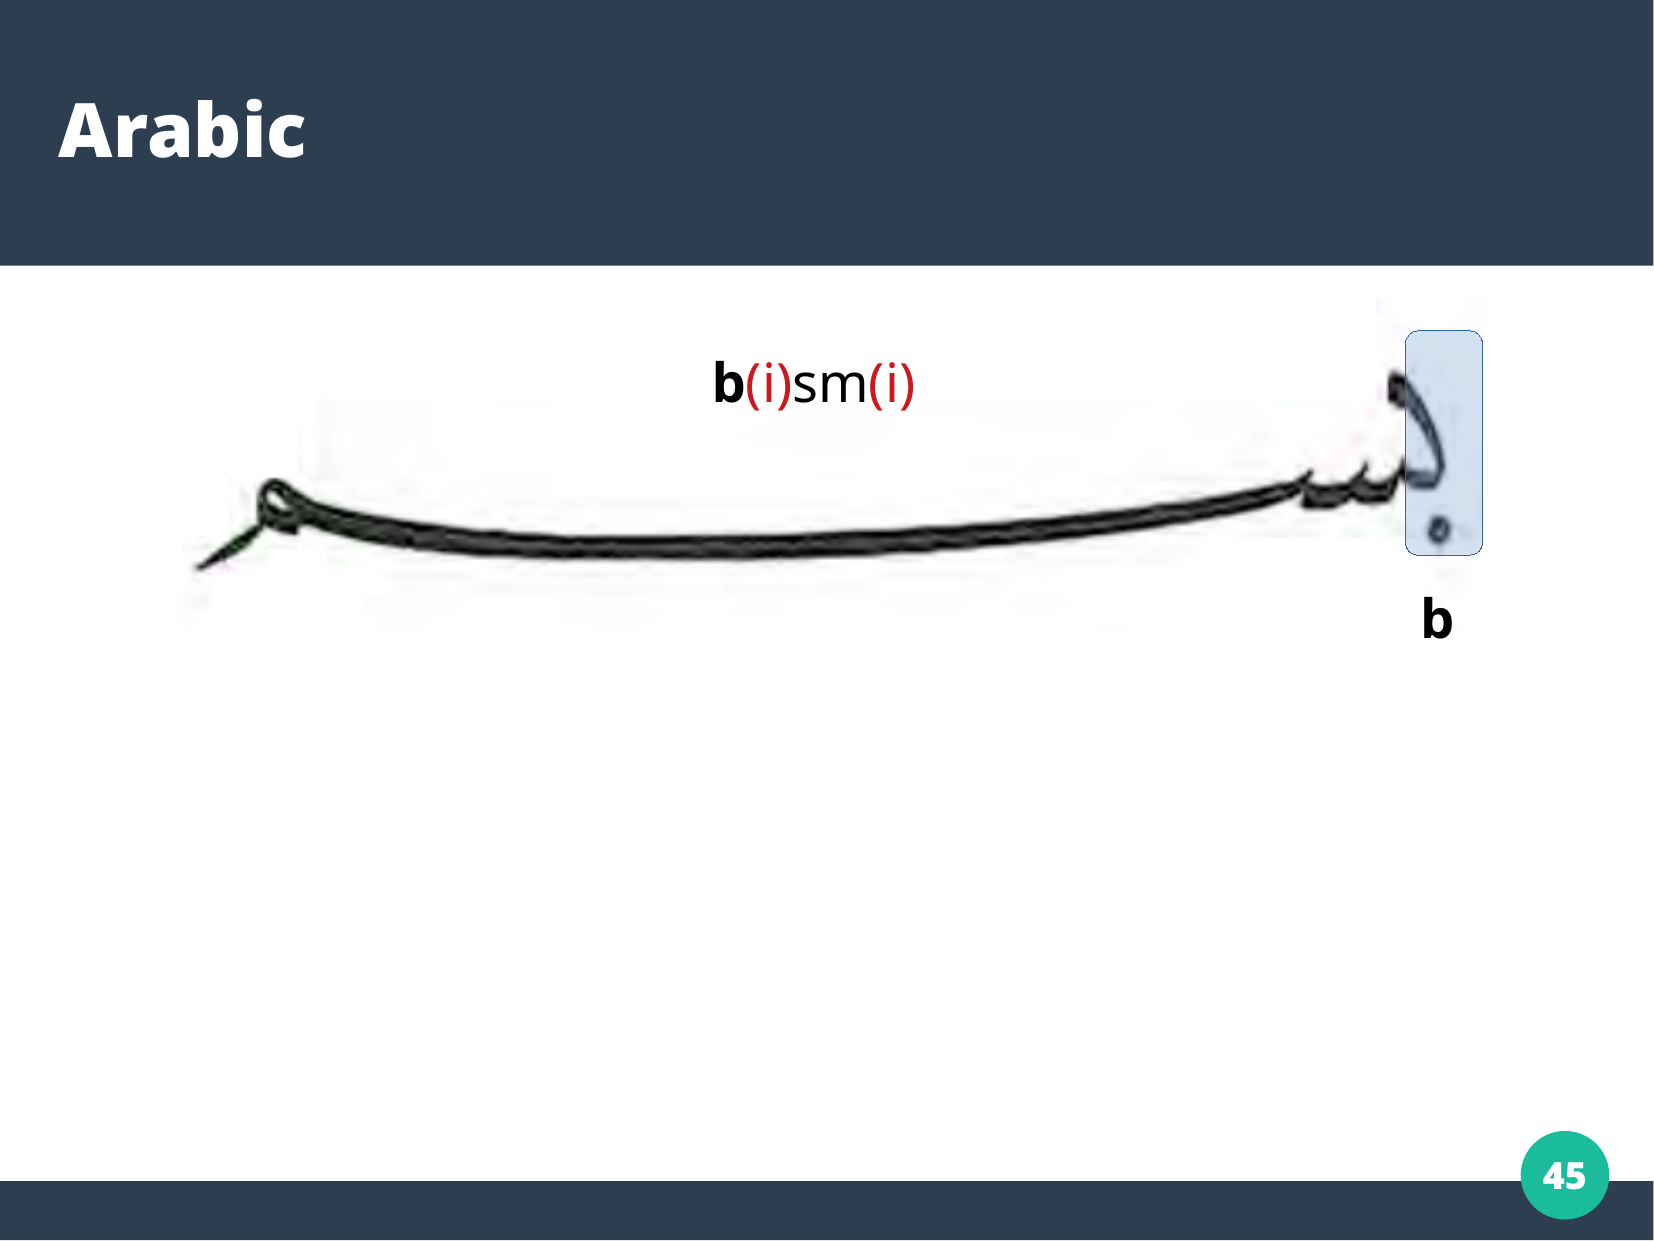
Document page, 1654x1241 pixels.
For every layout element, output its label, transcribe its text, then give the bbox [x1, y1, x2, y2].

title Arabic [59, 49, 1595, 207]
picture [182, 297, 1483, 633]
text_box b(i)sm(i) [696, 336, 993, 438]
text_box b [1405, 572, 1465, 651]
text_box [1405, 330, 1483, 556]
